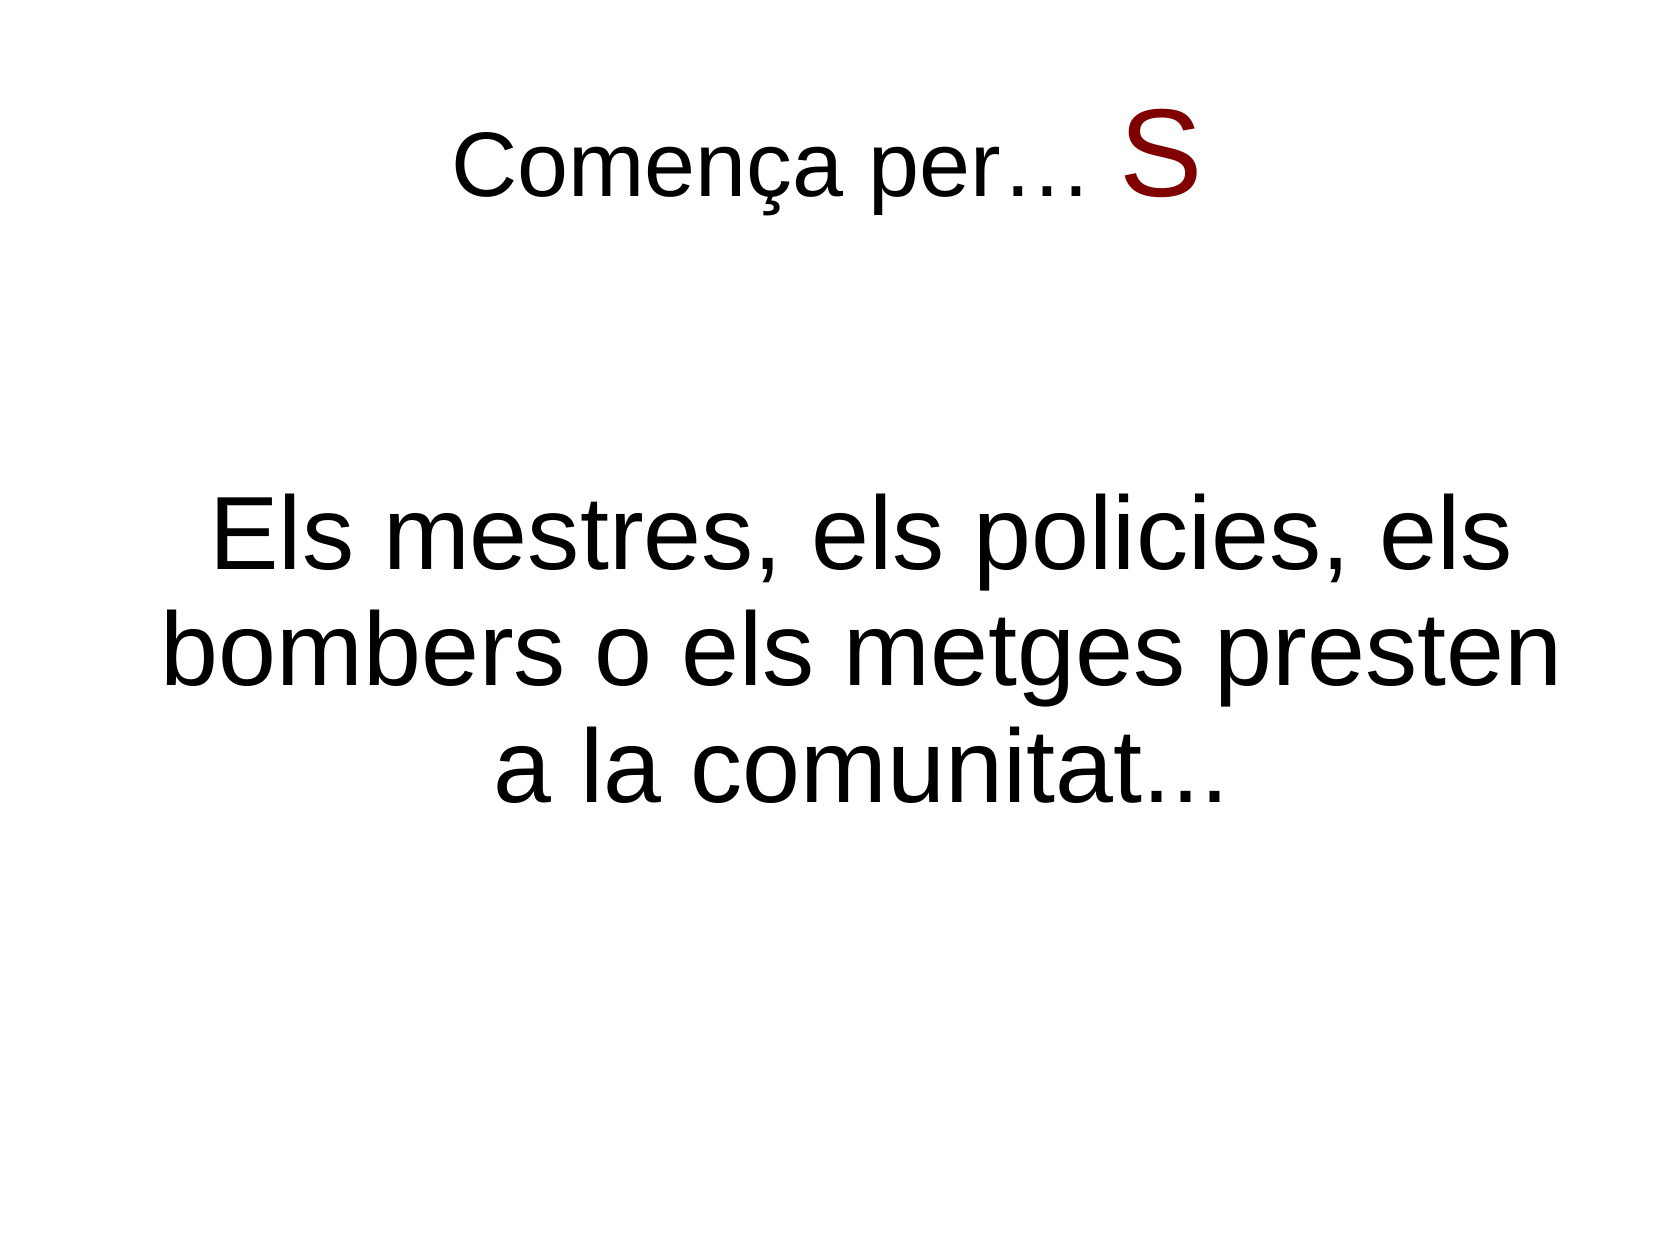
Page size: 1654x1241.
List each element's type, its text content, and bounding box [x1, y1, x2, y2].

list Els mestres, els policies, els bombers o els metges presten a la comunitat... [82, 290, 1571, 1010]
title Comença per… S [82, 49, 1571, 257]
